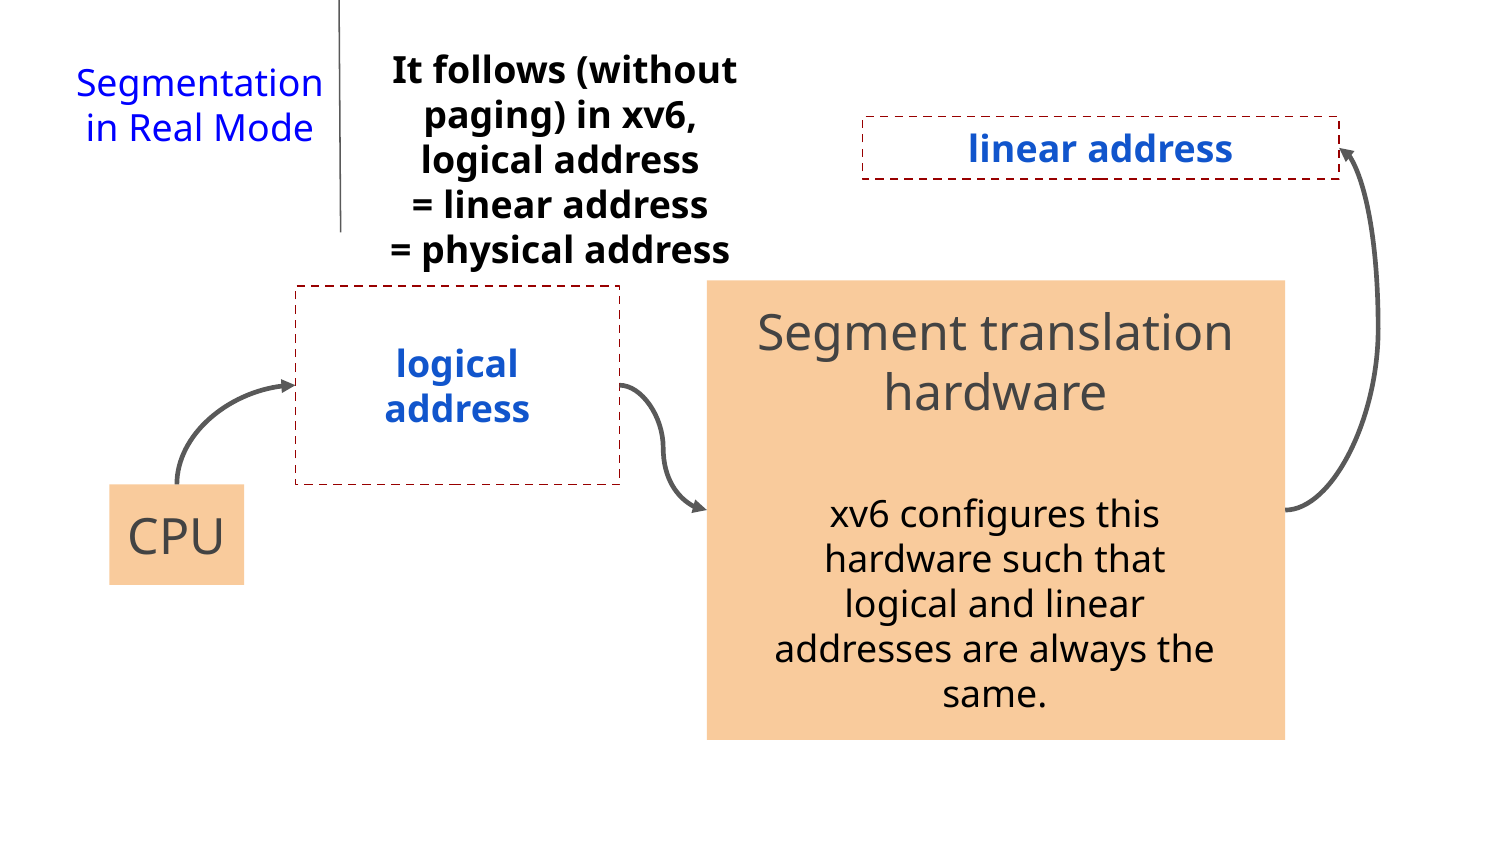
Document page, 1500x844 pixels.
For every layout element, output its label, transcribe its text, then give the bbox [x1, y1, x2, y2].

text_box linear address [862, 116, 1339, 180]
text_box xv6 configures this hardware such that logical and linear addresses are always the same. [749, 528, 1240, 677]
text_box logical address [313, 357, 602, 413]
text_box Segmentation in Real Mode [0, 0, 339, 208]
text_box It follows (without paging) in xv6, logical address = linear address = physical address [362, 68, 768, 249]
text_box CPU [109, 484, 245, 585]
text_box Segment translation hardware [706, 280, 1286, 740]
